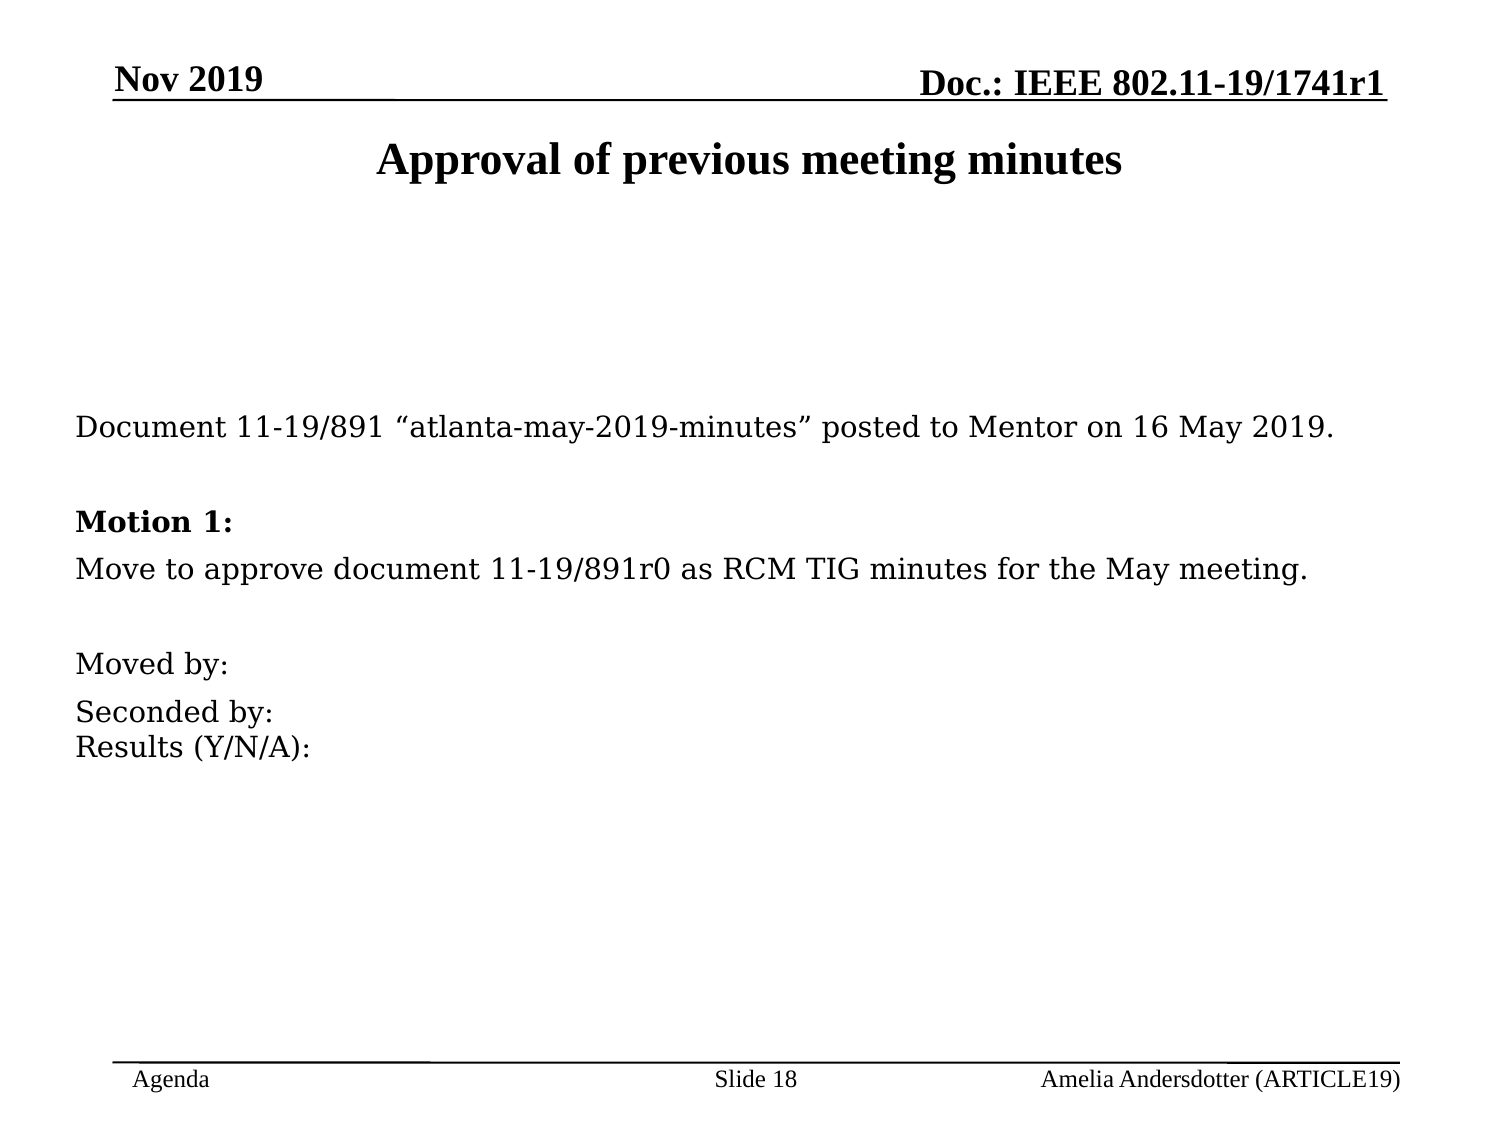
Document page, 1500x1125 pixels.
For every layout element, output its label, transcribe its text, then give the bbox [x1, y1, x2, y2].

text_box Nov 2019 [114, 54, 422, 99]
text_box Amelia Andersdotter (ARTICLE19) [878, 1062, 1401, 1092]
text_box Approval of previous meeting minutes [112, 112, 1387, 201]
text_box Document 11-19/891 “atlanta-may-2019-minutes” posted to Mentor on 16 May 2019. Motion 1: Move to approve document 11-19/891r0 as RCM TIG minutes for the May meeting. Moved by: Seconded by: Results (Y/N/A): [75, 408, 1425, 763]
text_box Slide <number> [712, 1062, 799, 1122]
